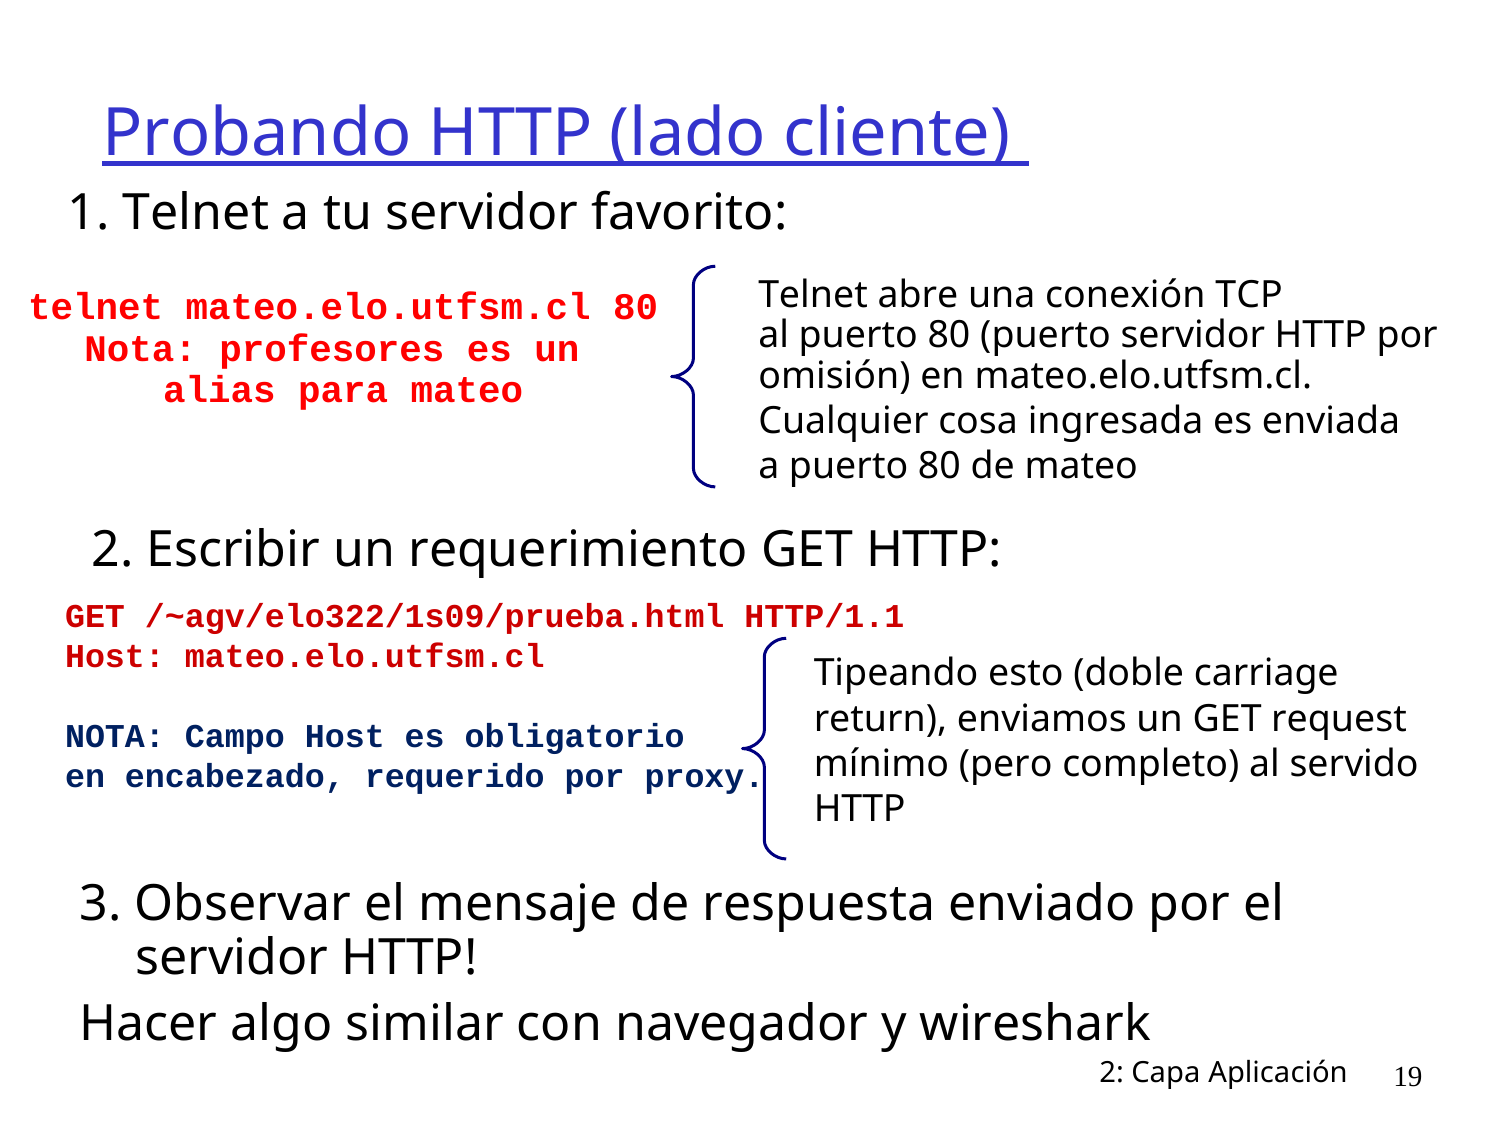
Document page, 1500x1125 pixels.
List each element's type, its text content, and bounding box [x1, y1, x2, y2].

text_box telnet mateo.elo.utfsm.cl 80 Nota: profesores es un alias para mateo [13, 278, 674, 419]
title Probando HTTP (lado cliente) [87, 37, 1475, 225]
text_box Telnet abre una conexión TCP al puerto 80 (puerto servidor HTTP por omisión) en mateo.elo.utfsm.cl. Cualquier cosa ingresada es enviada a puerto 80 de mateo [743, 267, 1454, 495]
text_box 2. Escribir un requerimiento GET HTTP: [76, 515, 1405, 645]
text_box 3. Observar el mensaje de respuesta enviado por el servidor HTTP! Hacer algo similar con navegador y wireshark [64, 869, 1394, 1060]
text_box Tipeando esto (doble carriage return), enviamos un GET request mínimo (pero completo) al servido HTTP [798, 645, 1435, 837]
list 1. Telnet a tu servidor favorito: [53, 172, 1382, 321]
text_box GET /~agv/elo322/1s09/prueba.html HTTP/1.1 Host: mateo.elo.utfsm.cl NOTA: Campo Host es obligatorio en encabezado, requerido por proxy. [50, 586, 921, 802]
